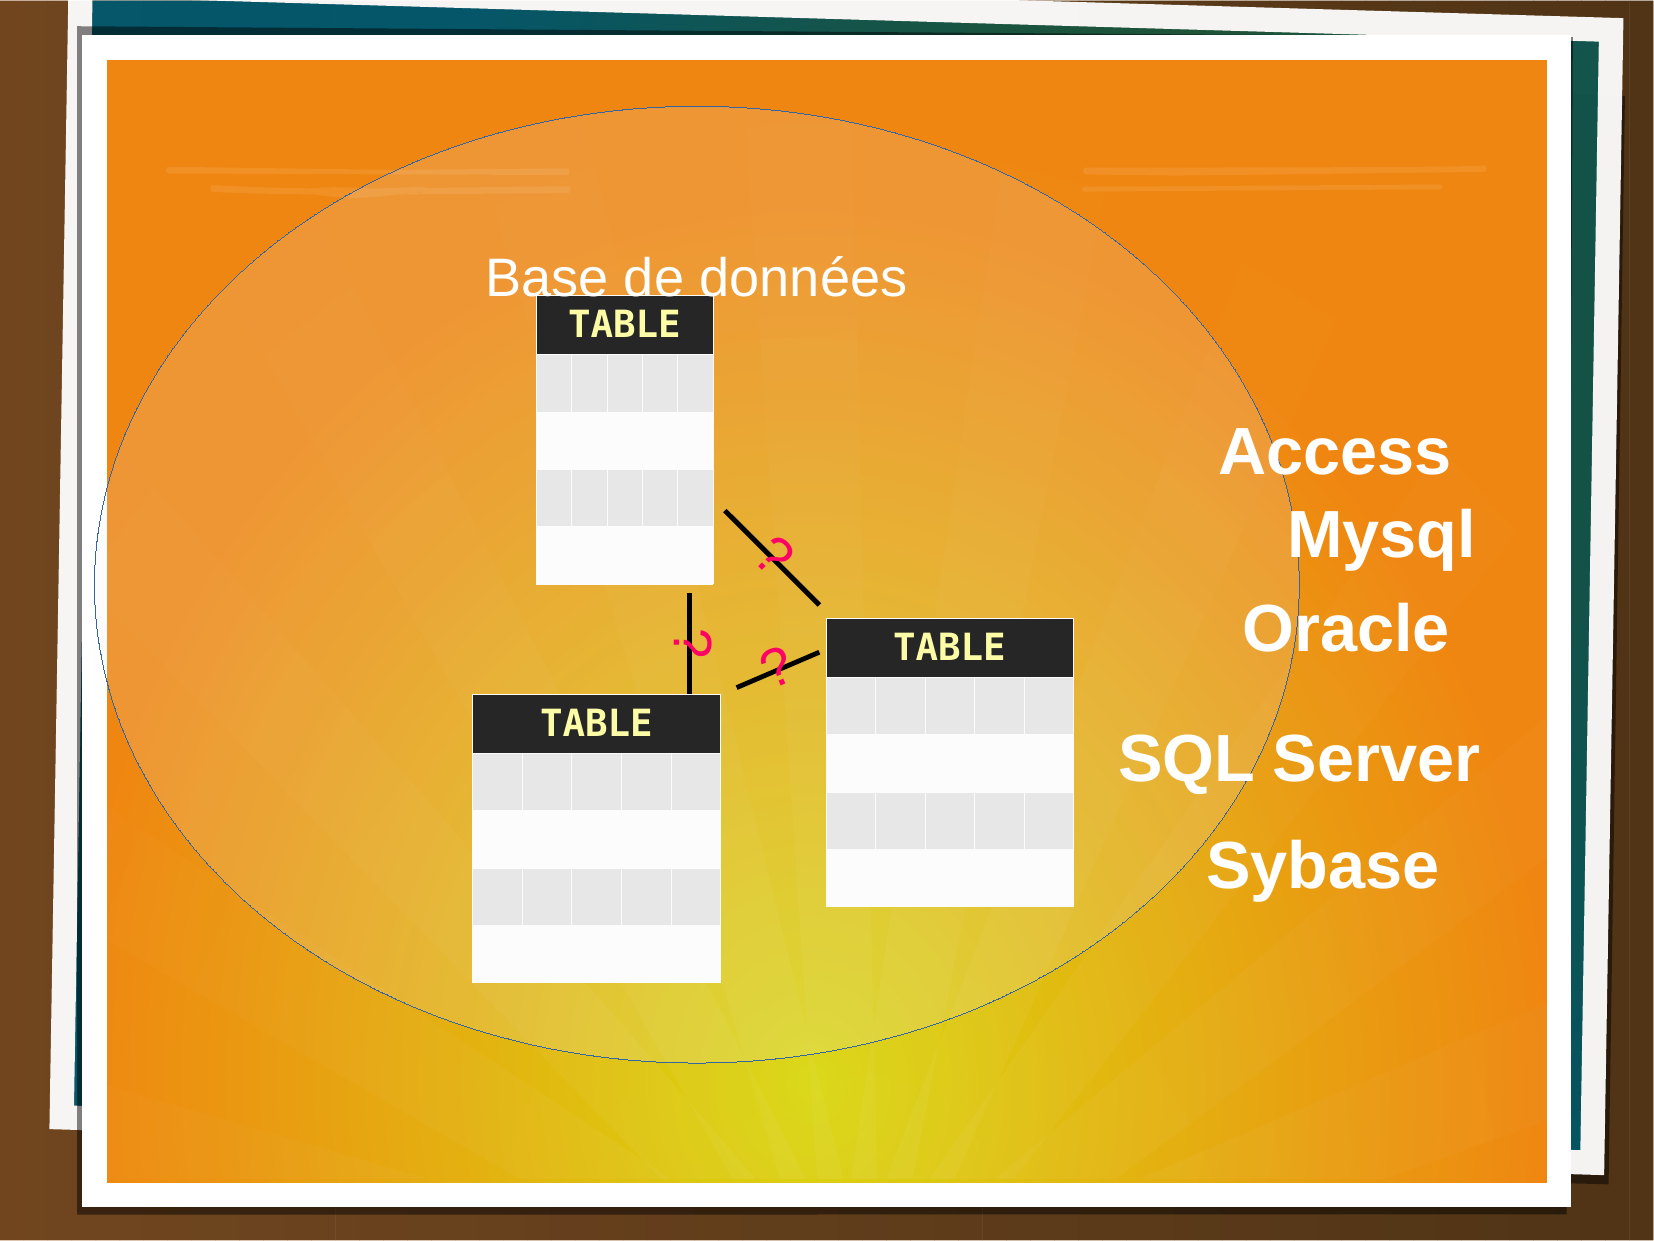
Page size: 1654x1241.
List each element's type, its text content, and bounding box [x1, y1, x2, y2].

text_box Base de données [94, 106, 1247, 1064]
text_box Access [1236, 437, 1248, 455]
text_box Sybase [1169, 803, 1477, 934]
text_box SQL Server [1145, 696, 1453, 827]
text_box Access [1181, 389, 1489, 520]
text_box Mysql [1228, 472, 1536, 603]
text_box Oracle [1193, 566, 1501, 697]
text_box Access [1230, 462, 1254, 472]
